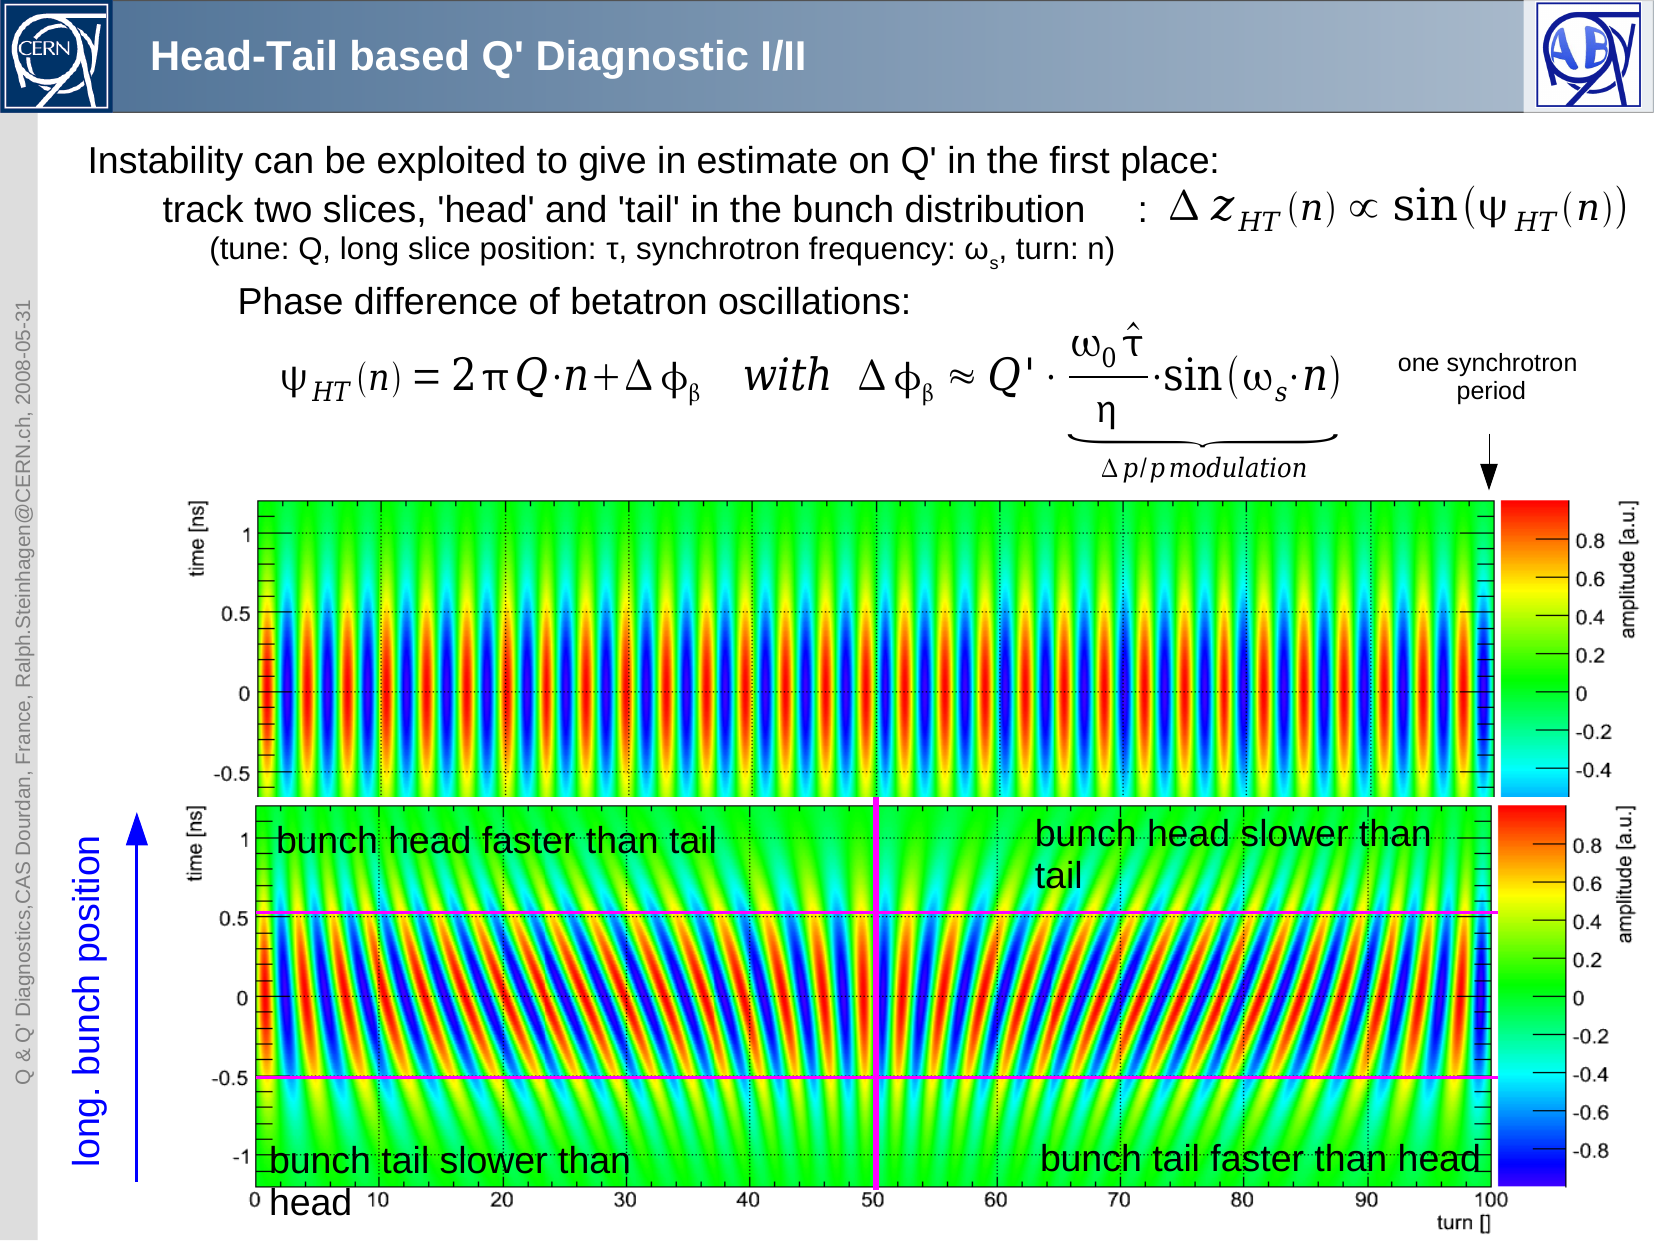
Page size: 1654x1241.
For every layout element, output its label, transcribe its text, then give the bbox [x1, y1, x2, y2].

picture [152, 492, 1643, 1241]
text_box bunch tail slower than head [254, 1132, 739, 1190]
text_box long. bunch position [57, 814, 115, 1183]
text_box one synchrotron period [1383, 341, 1600, 412]
chart [269, 314, 1352, 484]
picture [0, 0, 113, 113]
list Instability can be exploited to give in estimate on Q' in the first place: track two slices, 'head' and 'tail' in the bunch distribution : (tune: Q, long slice position: τ, synchrotron frequency: ωs, turn: n) Phase difference of betatron oscillations: [87, 137, 1593, 1160]
text_box bunch head slower than tail [1020, 805, 1505, 863]
chart [1158, 178, 1639, 238]
text_box bunch tail faster than head [1025, 1129, 1496, 1187]
text_box bunch head faster than tail [261, 811, 732, 869]
title Head-Tail based Q' Diagnostic I/II [150, 7, 1514, 106]
picture [1535, 1, 1642, 108]
